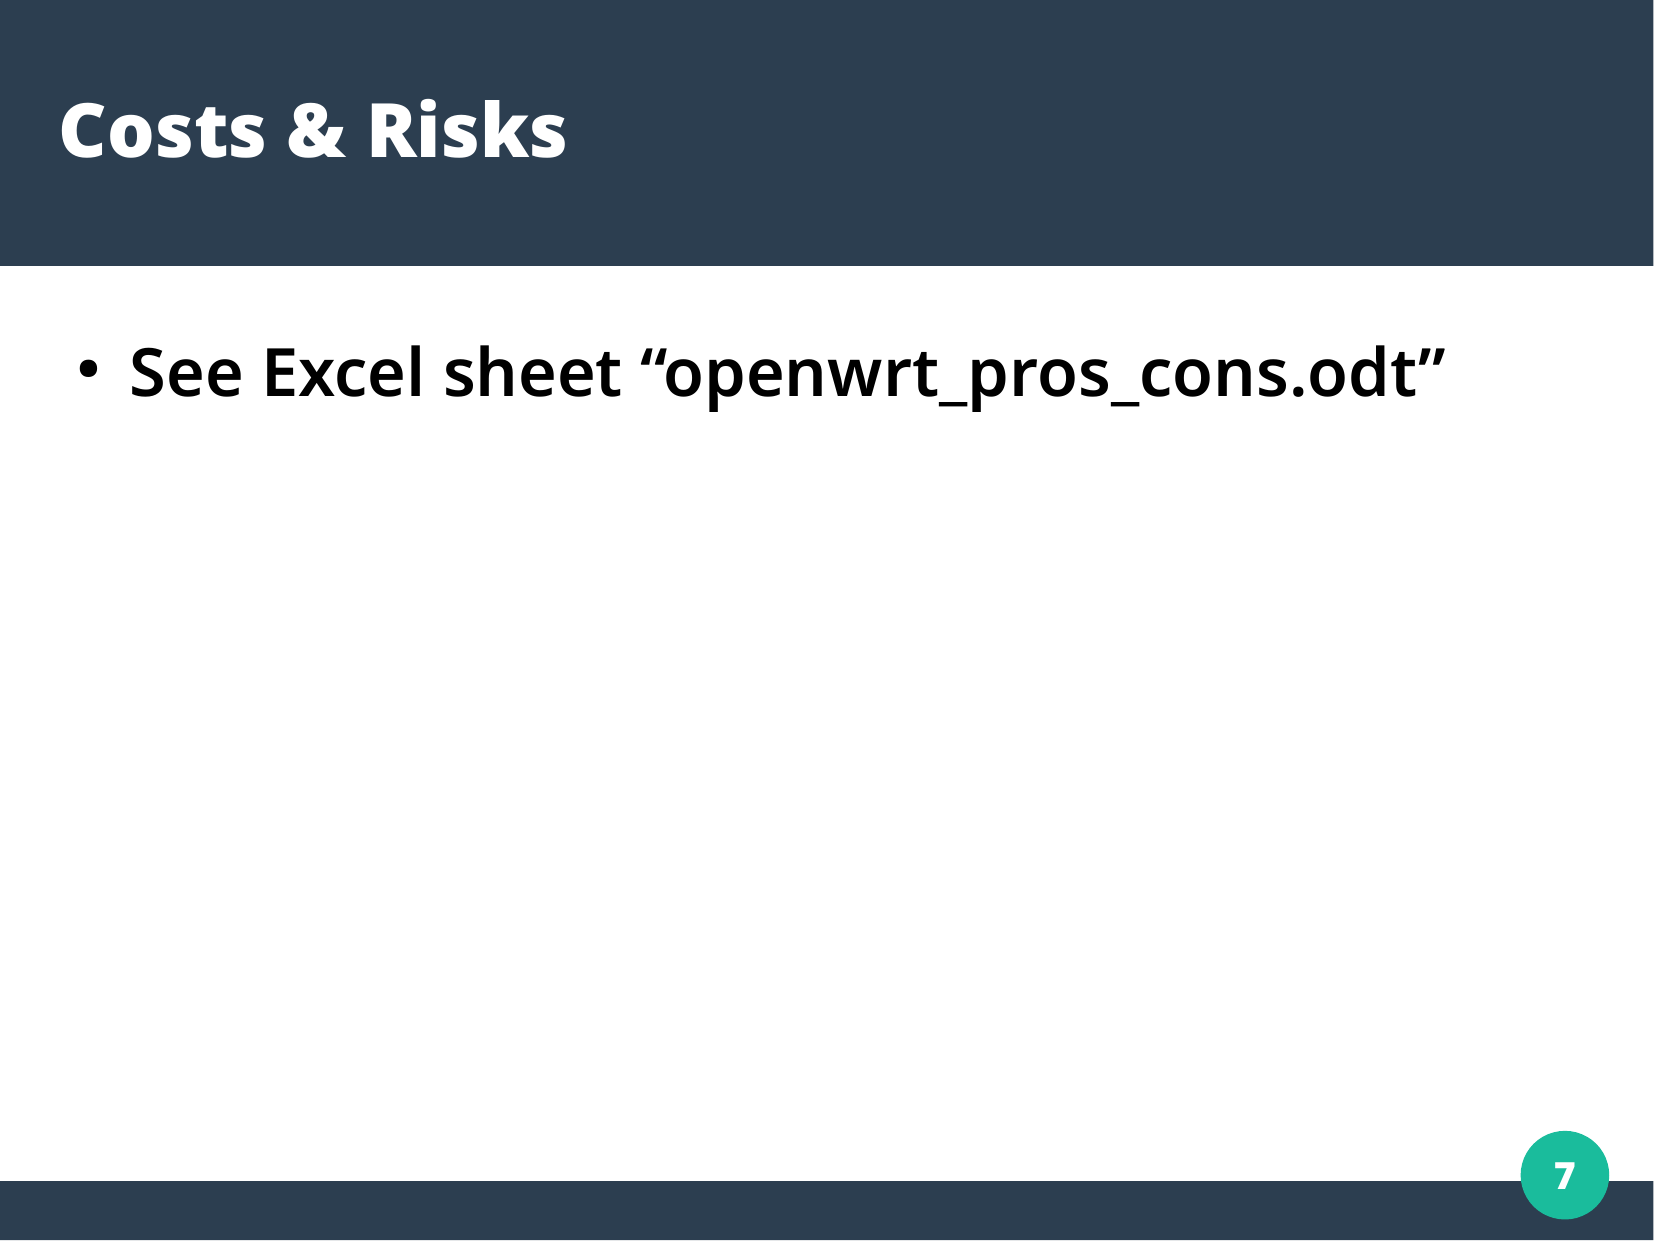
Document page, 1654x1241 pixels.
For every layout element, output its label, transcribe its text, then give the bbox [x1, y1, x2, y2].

title Costs & Risks [58, 49, 1595, 207]
list See Excel sheet “openwrt_pros_cons.odt” [58, 324, 1595, 1152]
